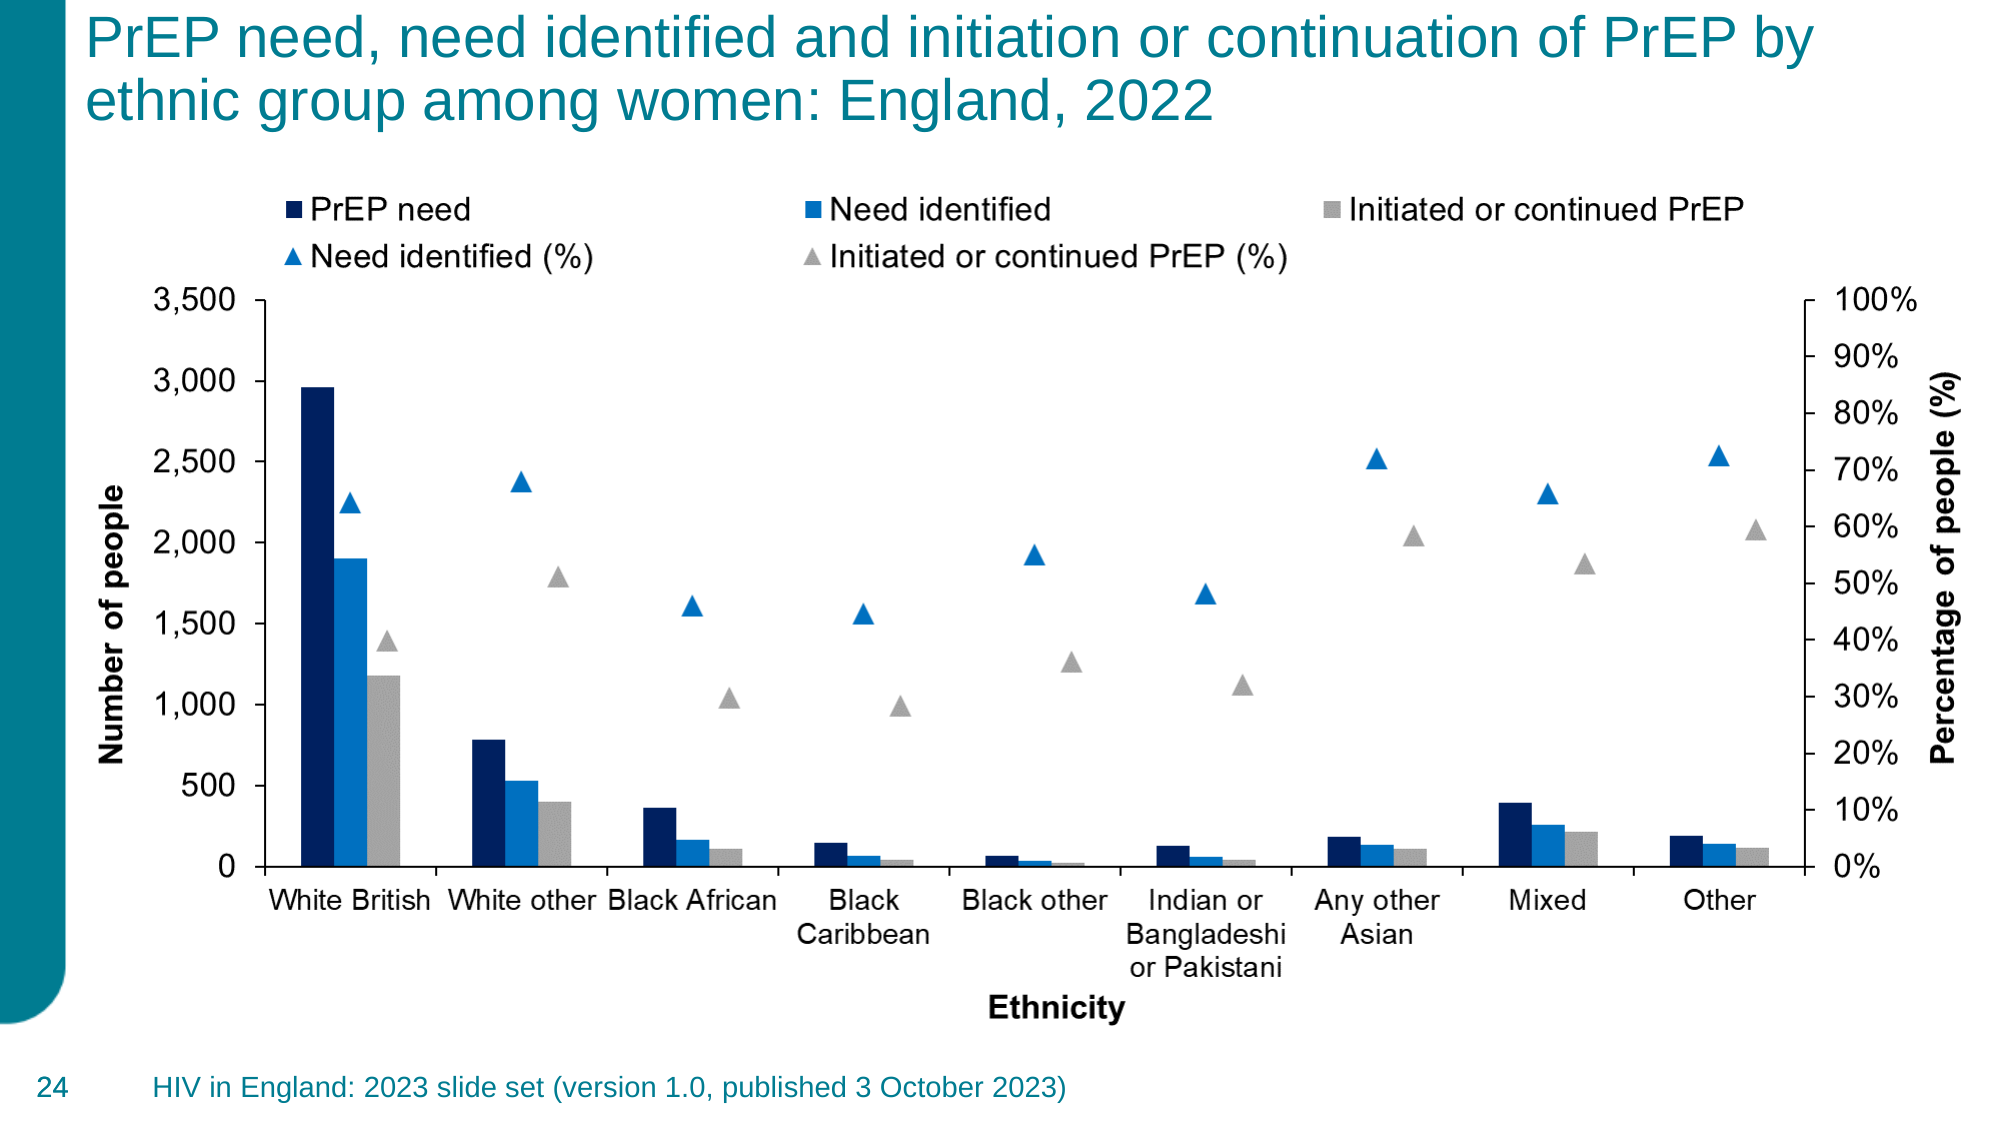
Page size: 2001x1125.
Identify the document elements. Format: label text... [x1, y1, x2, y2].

text_box HIV in England: 2023 slide set (version 1.0, published 3 October 2023) [137, 1056, 1780, 1116]
picture [88, 186, 1986, 1029]
text_box [21, 1056, 120, 1117]
title PrEP need, need identified and initiation or continuation of PrEP by ethnic group among women: England, 2022 [70, 0, 1914, 160]
